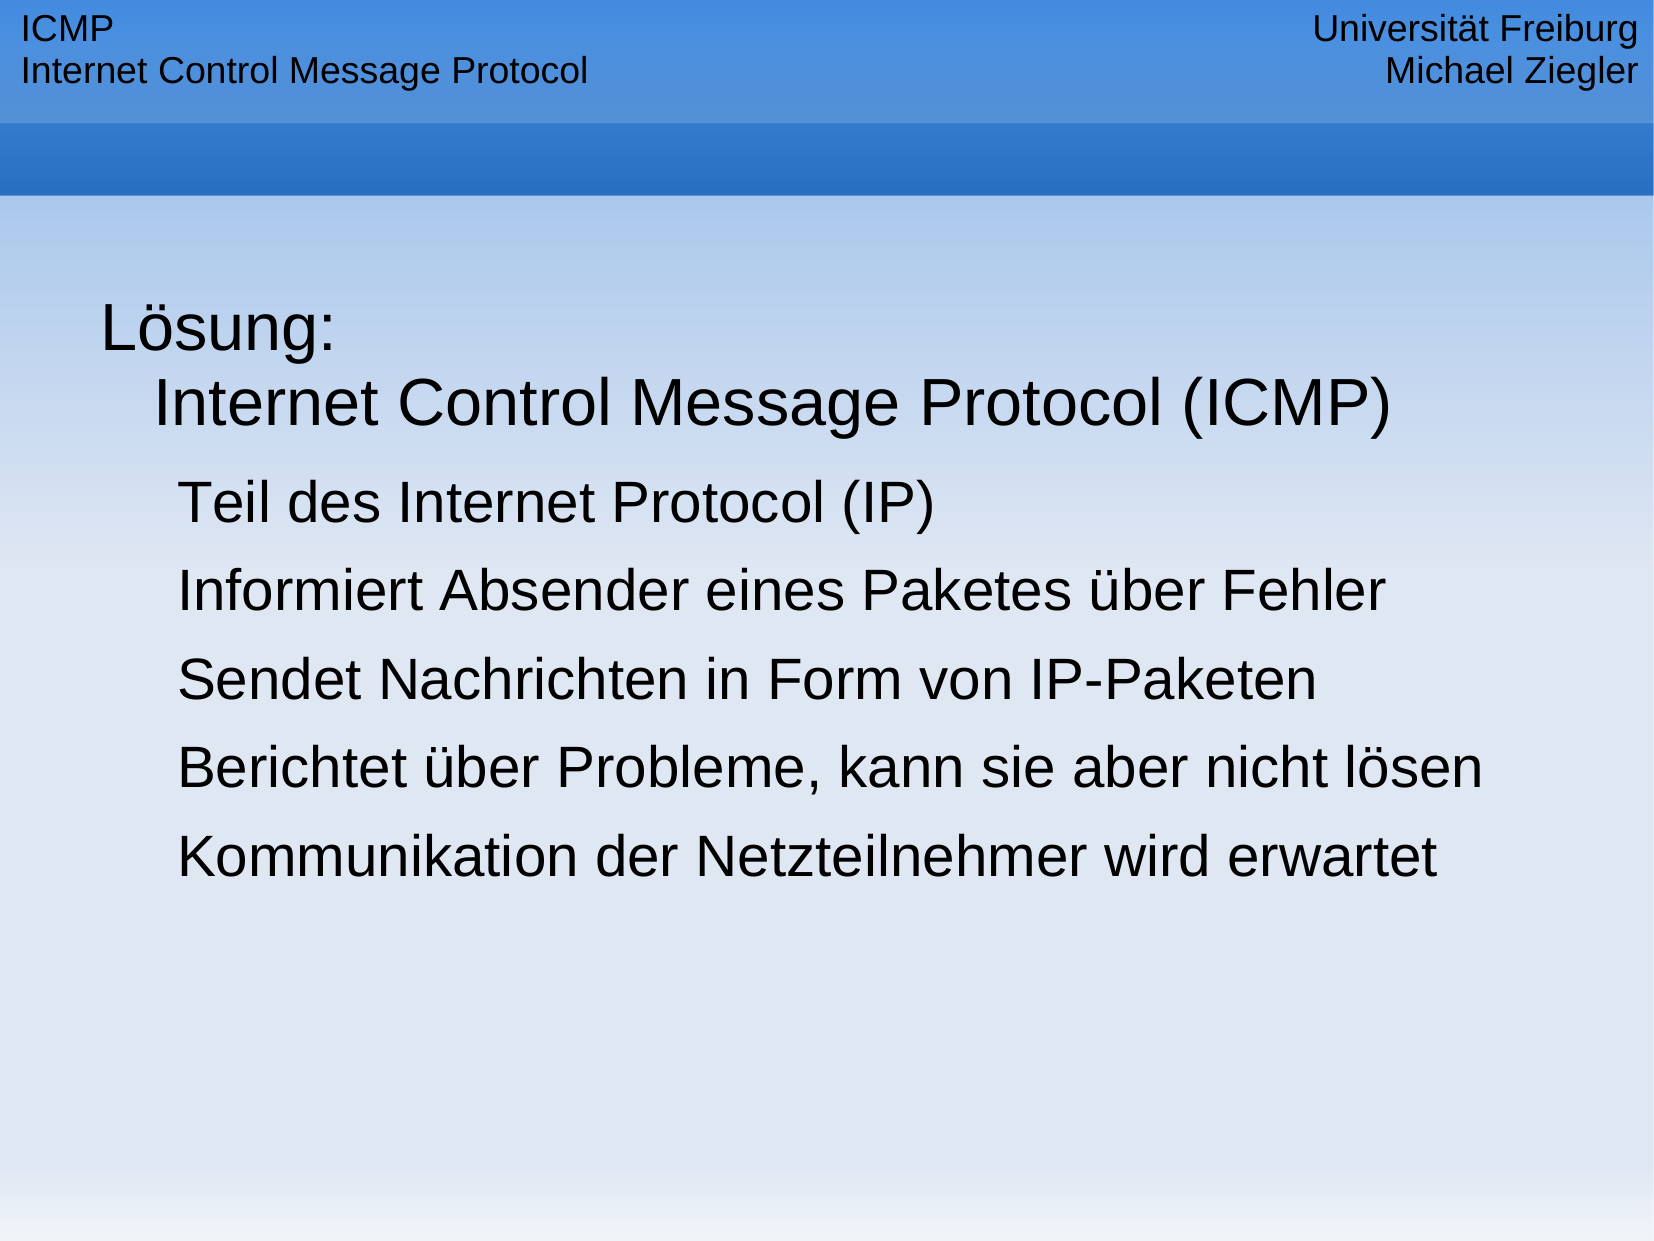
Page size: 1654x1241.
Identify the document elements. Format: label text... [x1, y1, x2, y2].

text_box ICMP Internet Control Message Protocol [5, 0, 715, 183]
text_box Universität Freiburg Michael Ziegler [1210, 0, 1654, 183]
picture [0, 0, 1654, 1241]
list Lösung: Internet Control Message Protocol (ICMP) Teil des Internet Protocol (IP) Informiert Absender eines Paketes über Fehler Sendet Nachrichten in Form von IP-Paketen Berichtet über Probleme, kann sie aber nicht lösen Kommunikation der Netzteilnehmer wird erwartet [82, 290, 1571, 1109]
